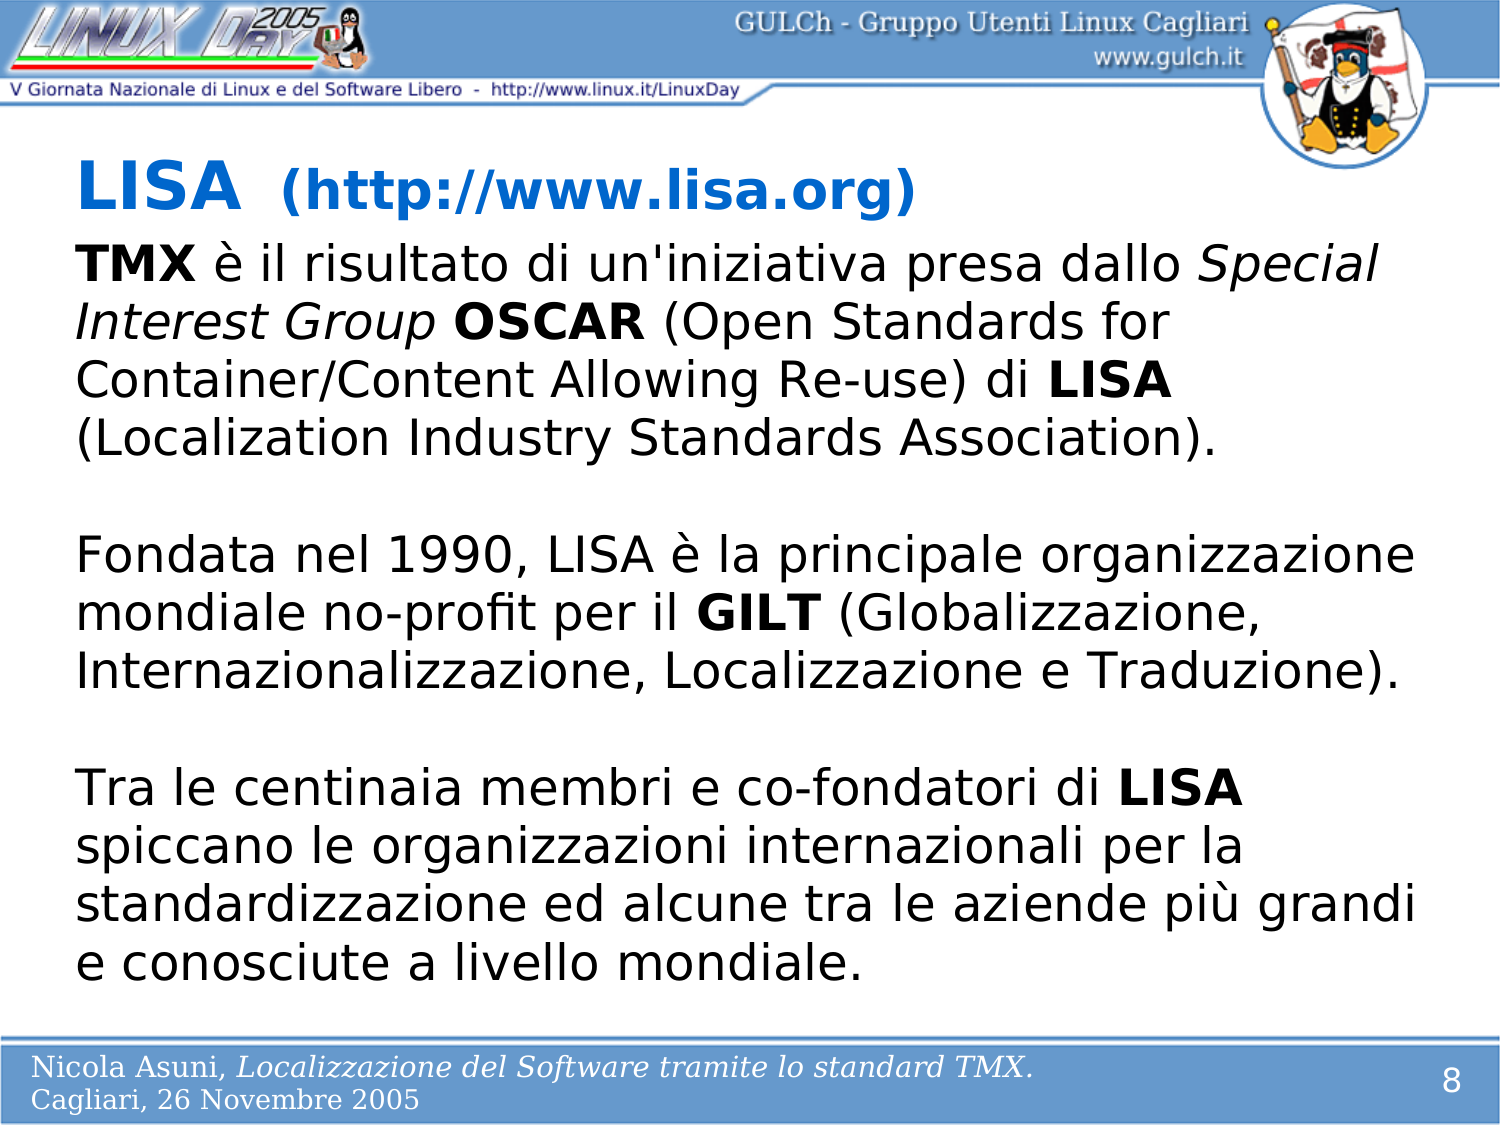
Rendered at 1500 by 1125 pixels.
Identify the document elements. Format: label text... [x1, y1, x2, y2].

text_box LISA (http://www.lisa.org) [75, 147, 920, 225]
picture [0, 0, 1500, 1125]
text_box TMX è il risultato di un'iniziativa presa dallo Special Interest Group OSCAR (Open Standards for Container/Content Allowing Re-use) di LISA (Localization Industry Standards Association). Fondata nel 1990, LISA è la principale organizzazione mondiale no-profit per il GILT (Globalizzazione, Internazionalizzazione, Localizzazione e Traduzione). Tra le centinaia membri e co-fondatori di LISA spiccano le organizzazioni internazionali per la standardizzazione ed alcune tra le aziende più grandi e conosciute a livello mondiale. [75, 234, 1426, 992]
